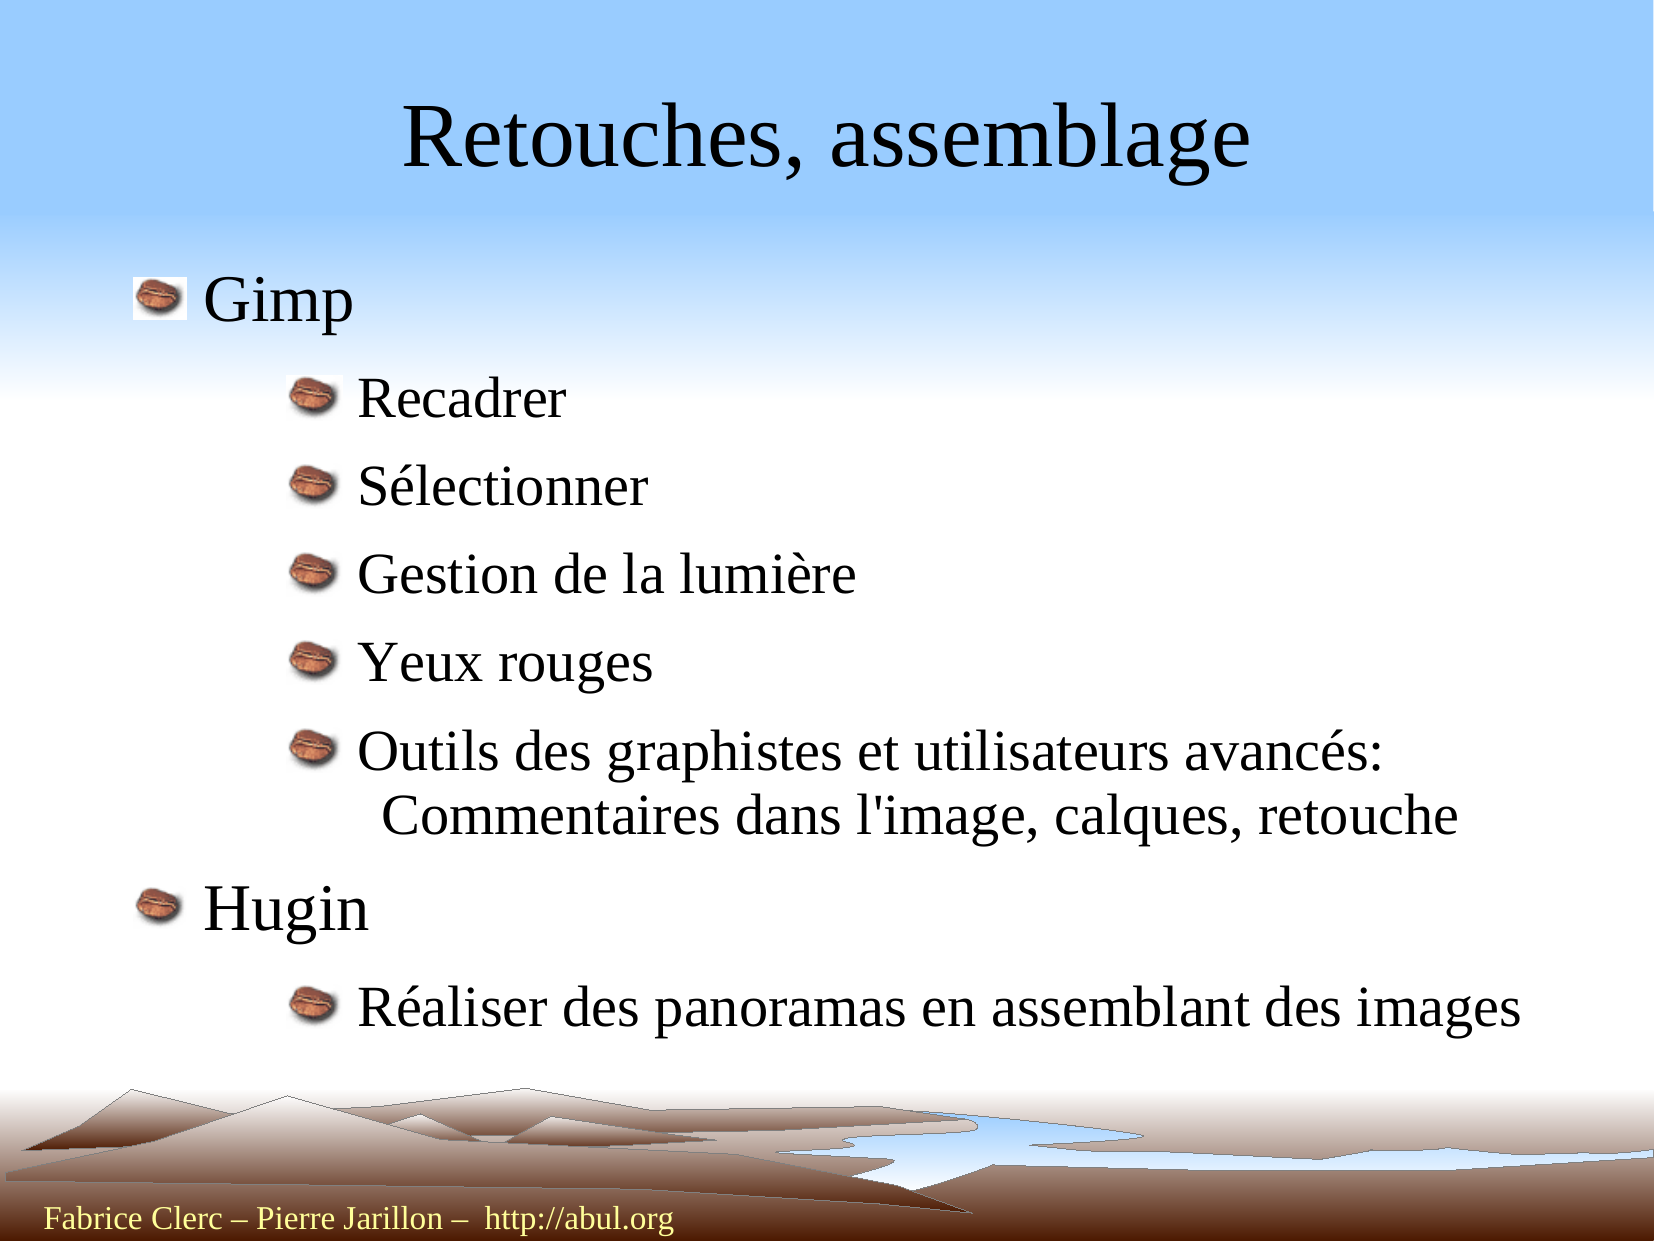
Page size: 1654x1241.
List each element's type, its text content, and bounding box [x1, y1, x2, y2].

list Gimp Recadrer Sélectionner Gestion de la lumière Yeux rouges Outils des graphistes et utilisateurs avancés: Commentaires dans l'image, calques, retouche Hugin Réaliser des panoramas en assemblant des images [121, 261, 1534, 1055]
title Retouches, assemblage [121, 41, 1534, 229]
